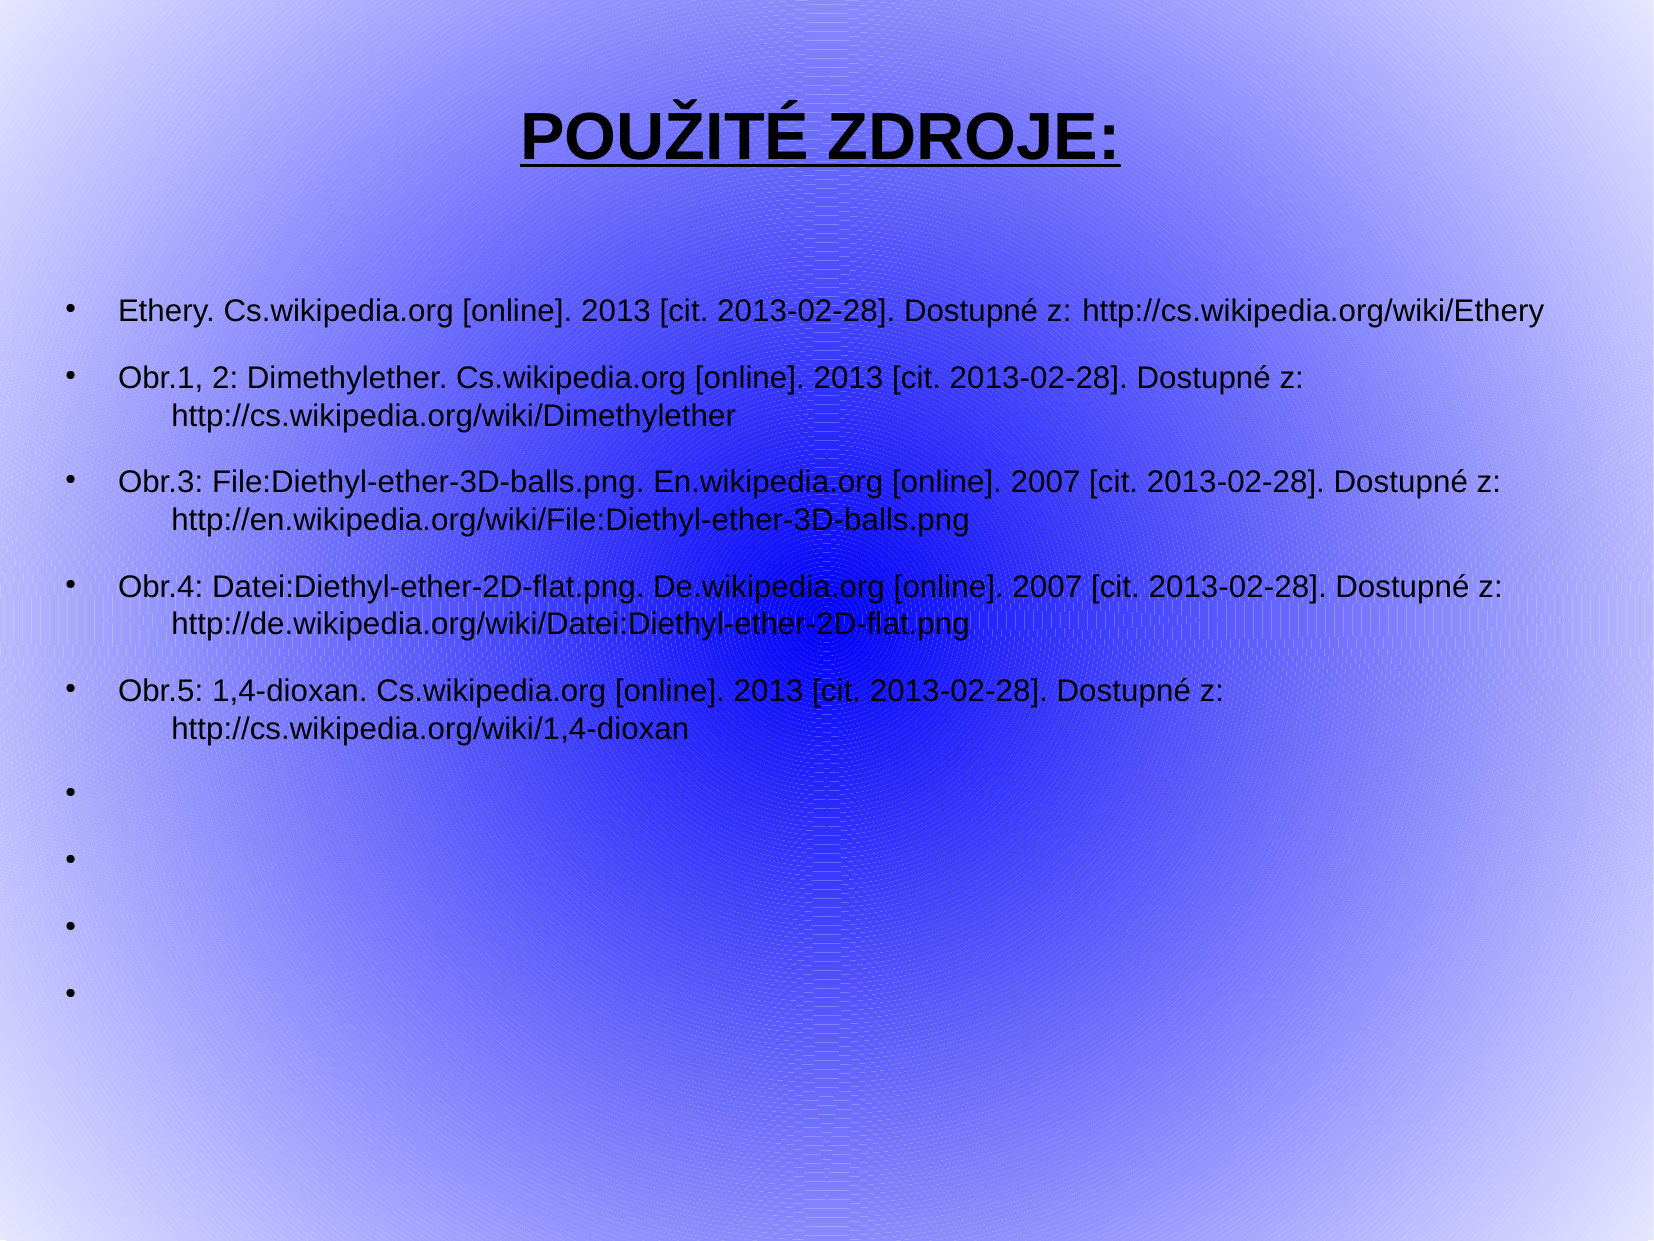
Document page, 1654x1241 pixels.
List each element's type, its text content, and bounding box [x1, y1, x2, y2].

list Ethery. Cs.wikipedia.org [online]. 2013 [cit. 2013-02-28]. Dostupné z: http://cs.wikipedia.org/wiki/Ethery Obr.1, 2: Dimethylether. Cs.wikipedia.org [online]. 2013 [cit. 2013-02-28]. Dostupné z: http://cs.wikipedia.org/wiki/Dimethylether Obr.3: File:Diethyl-ether-3D-balls.png. En.wikipedia.org [online]. 2007 [cit. 2013-02-28]. Dostupné z: http://en.wikipedia.org/wiki/File:Diethyl-ether-3D-balls.png Obr.4: Datei:Diethyl-ether-2D-flat.png. De.wikipedia.org [online]. 2007 [cit. 2013-02-28]. Dostupné z: http://de.wikipedia.org/wiki/Datei:Diethyl-ether-2D-flat.png Obr.5: 1,4-dioxan. Cs.wikipedia.org [online]. 2013 [cit. 2013-02-28]. Dostupné z: http://cs.wikipedia.org/wiki/1,4-dioxan [29, 210, 1625, 1030]
title POUŽITÉ ZDROJE: [76, 29, 1565, 210]
